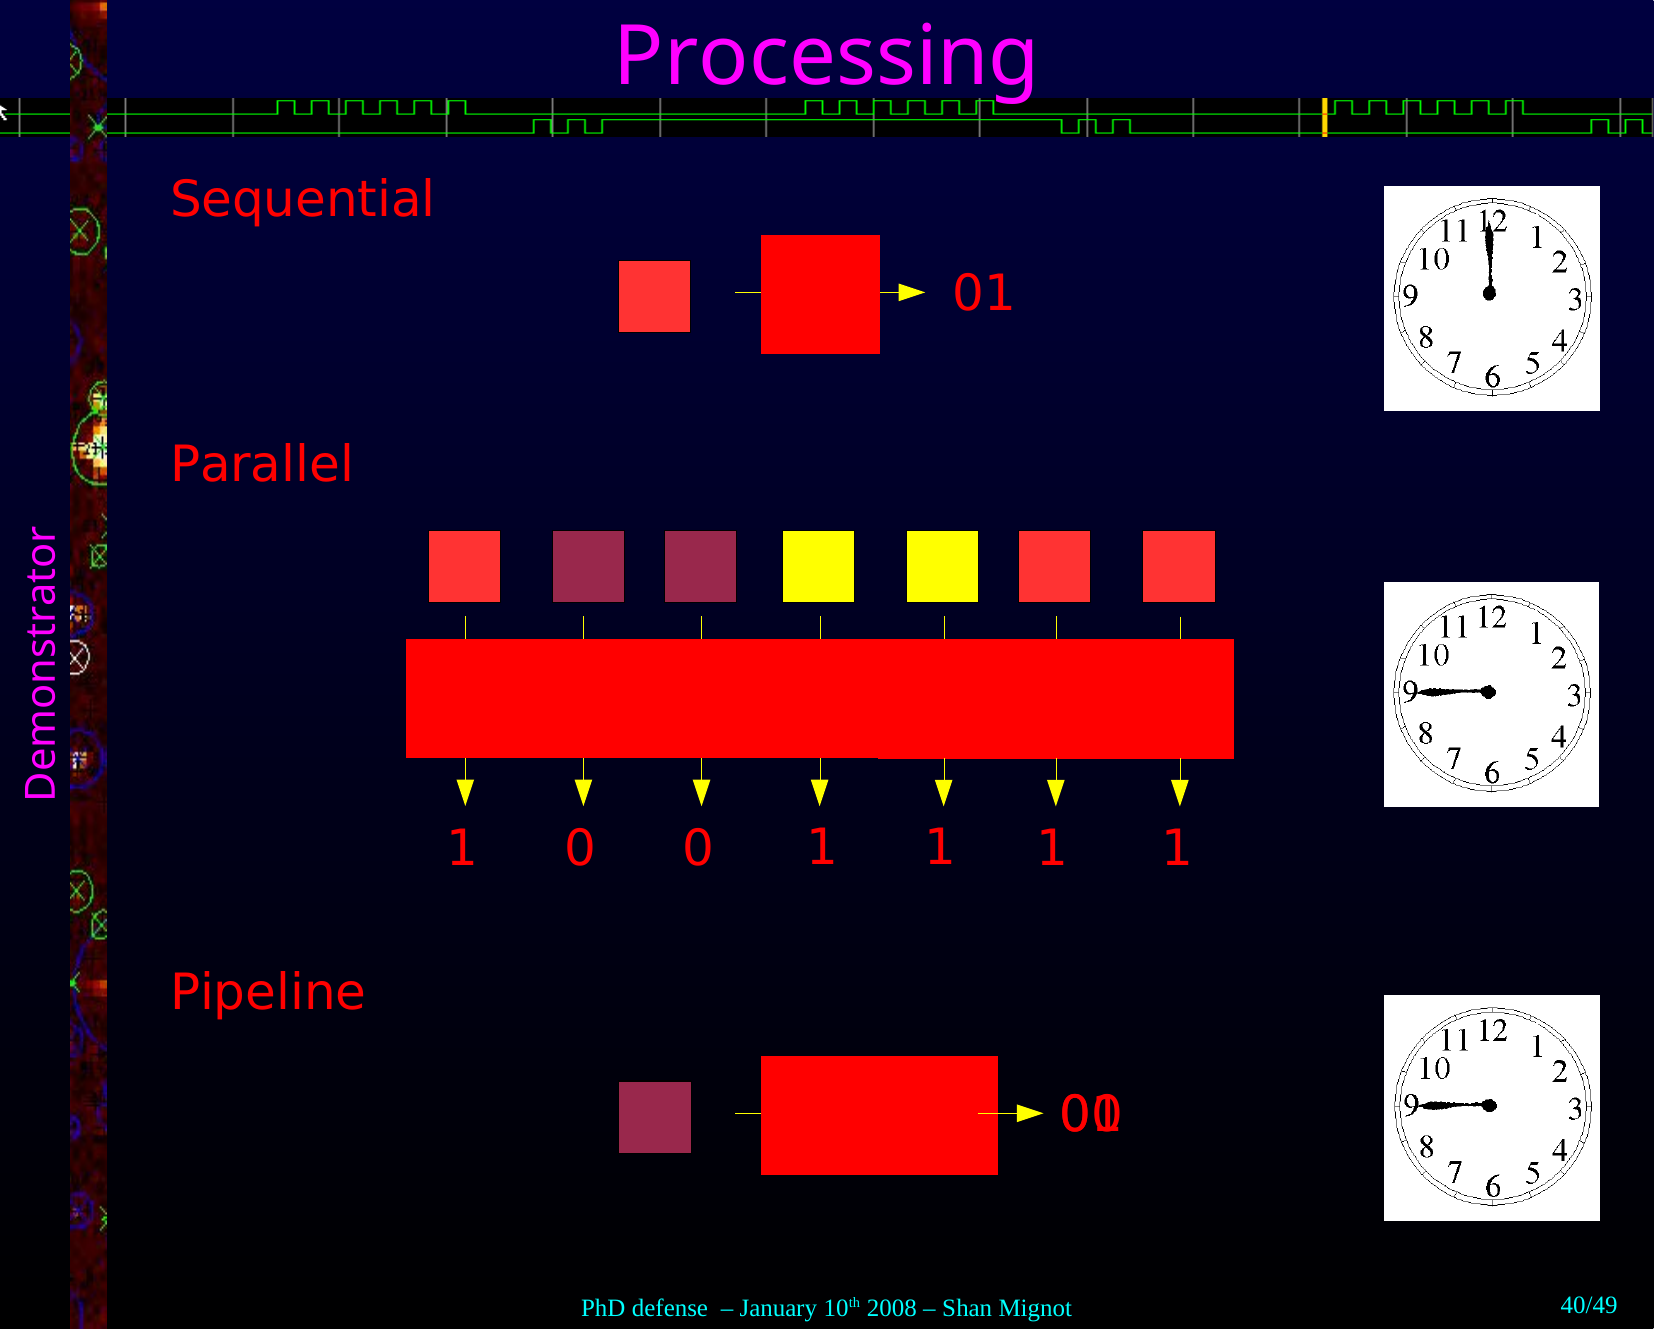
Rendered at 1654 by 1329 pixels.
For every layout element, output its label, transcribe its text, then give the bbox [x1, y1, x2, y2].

title Processing [137, 0, 1534, 163]
text_box [782, 530, 855, 603]
text_box [880, 1057, 997, 1174]
text_box 1 [1018, 816, 1087, 880]
text_box [428, 530, 501, 603]
list Sequential Parallel Pipeline [152, 170, 1609, 1273]
text_box [552, 530, 625, 603]
text_box 1 [428, 816, 497, 880]
picture [1384, 186, 1600, 412]
text_box 00 [1043, 1085, 1139, 1144]
text_box [761, 1056, 879, 1175]
text_box 0 [546, 816, 615, 880]
picture [1384, 995, 1600, 1221]
text_box [618, 260, 691, 333]
text_box [664, 530, 737, 603]
text_box 0 [664, 816, 733, 880]
title Demonstrator [0, 0, 137, 1329]
text_box <number>/49 [1521, 1273, 1654, 1329]
text_box 1 [1142, 816, 1212, 880]
text_box [618, 1080, 692, 1154]
picture [1384, 582, 1599, 807]
text_box [906, 530, 979, 603]
text_box PhD defense – January 10th 2008 – Shan Mignot [75, 1251, 1579, 1329]
text_box [406, 639, 1234, 758]
text_box 1 [788, 816, 857, 880]
text_box 01 [937, 262, 1033, 325]
text_box [1142, 530, 1216, 603]
text_box [1018, 530, 1091, 603]
picture [1534, 98, 1654, 137]
text_box 1 [906, 816, 976, 880]
text_box [761, 235, 880, 354]
